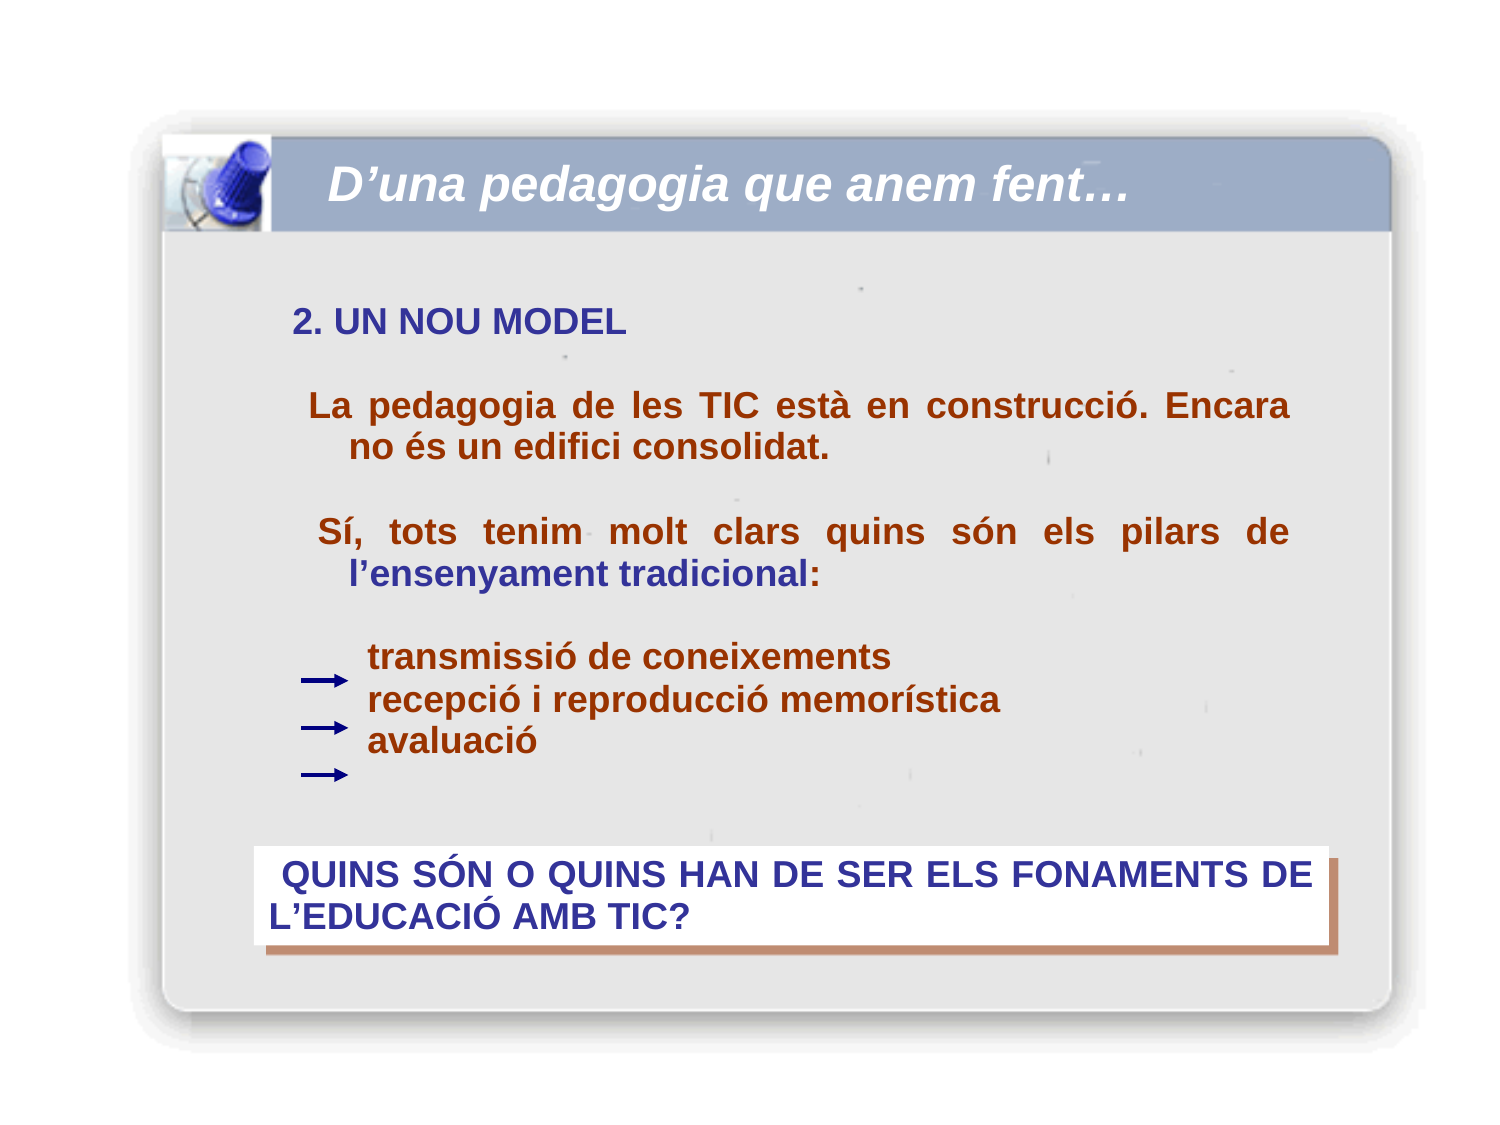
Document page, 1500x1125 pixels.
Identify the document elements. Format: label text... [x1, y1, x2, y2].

text_box D’una pedagogia que anem fent… [312, 148, 1365, 221]
picture [112, 101, 1453, 1056]
text_box QUINS SÓN O QUINS HAN DE SER ELS FONAMENTS DE L’EDUCACIÓ AMB TIC? [253, 846, 1329, 946]
text_box 2. UN NOU MODEL La pedagogia de les TIC està en construcció. Encara no és un edifici consolidat. Sí, tots tenim molt clars quins són els pilars de l’ensenyament tradicional: transmissió de coneixements recepció i reproducció memorística avaluació [277, 292, 1306, 770]
